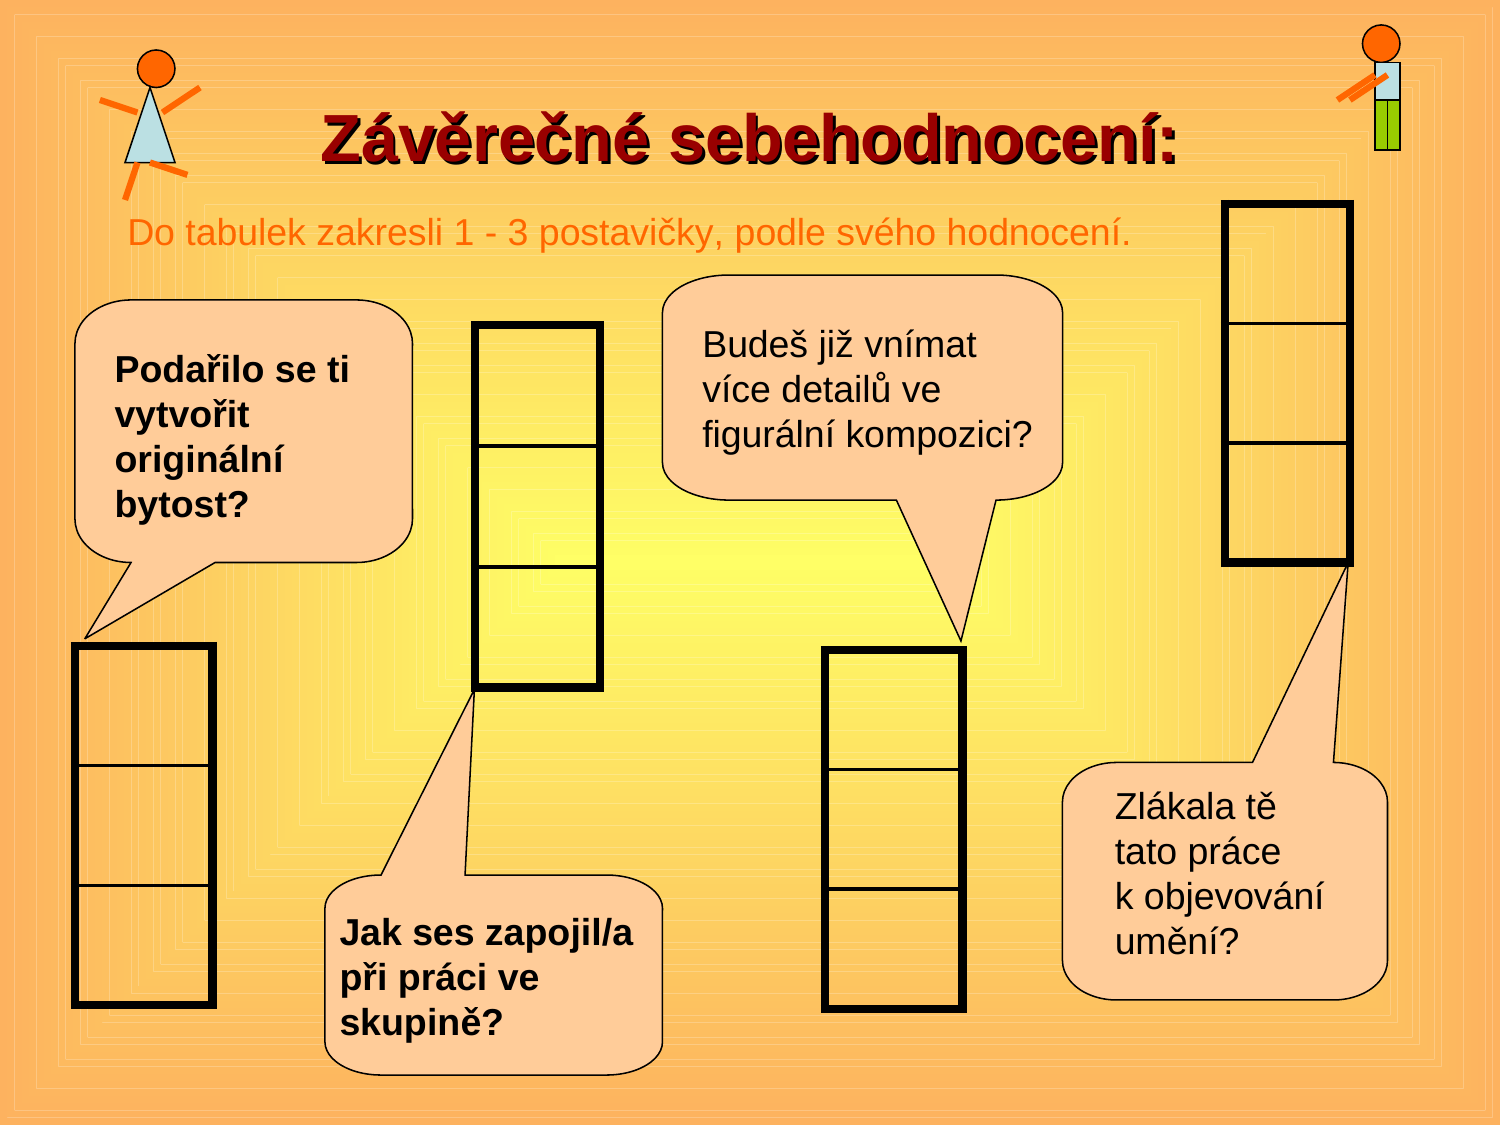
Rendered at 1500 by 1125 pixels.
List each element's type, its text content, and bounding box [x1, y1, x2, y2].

text_box Zlákala tě tato práce k objevování umění? [1099, 774, 1351, 971]
text_box Budeš již vnímat více detailů ve figurální kompozici? [687, 312, 1051, 463]
table_header [79, 650, 208, 764]
table_cell [479, 448, 596, 565]
text_box [125, 49, 176, 163]
table_cell [1229, 445, 1346, 558]
text_box [1362, 24, 1401, 150]
text_box [74, 299, 413, 639]
text_box Podařilo se ti vytvořit originální bytost? [99, 337, 376, 533]
table_header [829, 654, 958, 768]
table_cell [79, 767, 208, 884]
text_box [327, 689, 661, 899]
table_cell [829, 891, 958, 1005]
title Závěrečné sebehodnocení: [75, 45, 1426, 233]
text_box Do tabulek zakresli 1 - 3 postavičky, podle svého hodnocení. [112, 199, 1326, 261]
table_cell [1229, 325, 1346, 441]
text_box Jak ses zapojil/a při práci ve skupině? [324, 899, 663, 1051]
table_cell [79, 887, 208, 1001]
table_cell [479, 569, 596, 683]
table_header [479, 329, 596, 444]
table_cell [829, 771, 958, 887]
text_box [327, 1051, 661, 1076]
table_header [1229, 208, 1346, 322]
text_box [662, 275, 1063, 641]
text_box [1062, 562, 1388, 1000]
